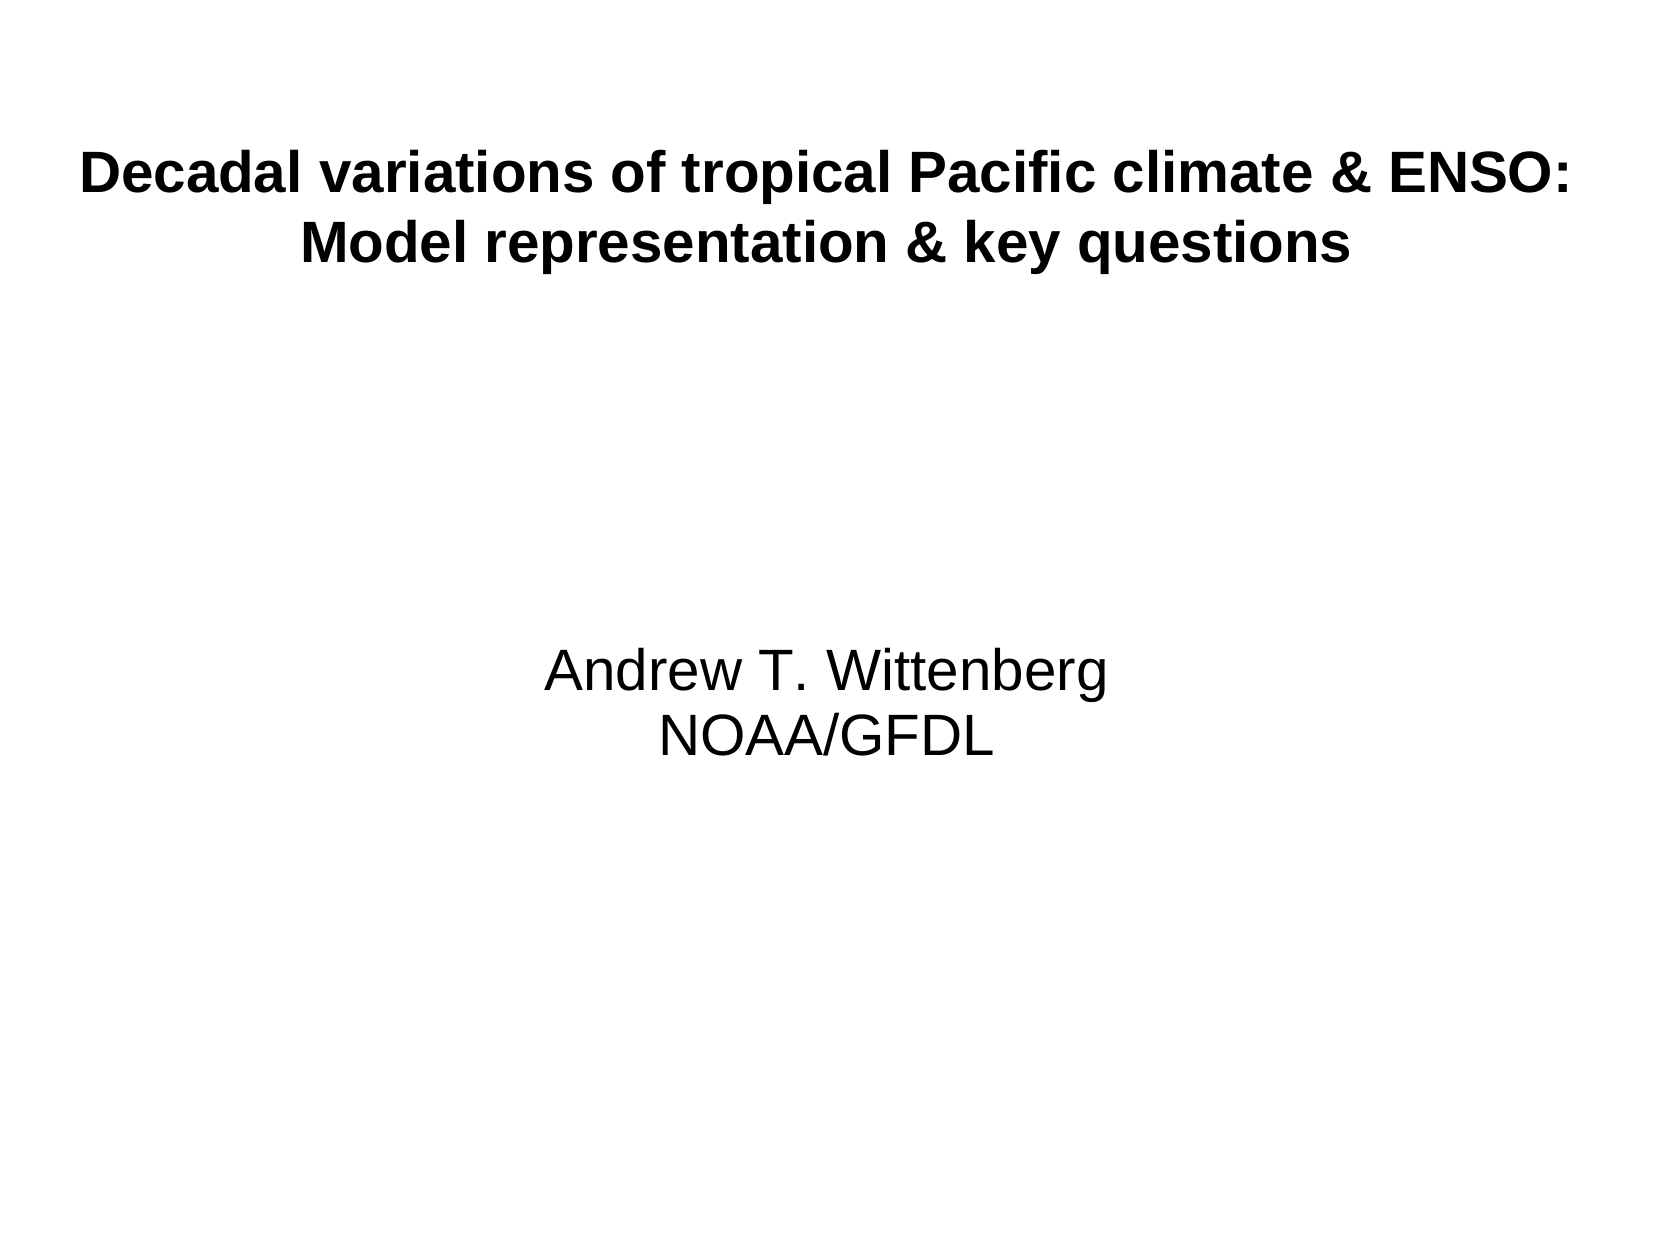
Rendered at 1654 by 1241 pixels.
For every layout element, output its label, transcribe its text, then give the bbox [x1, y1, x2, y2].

text_box Andrew T. Wittenberg NOAA/GFDL [105, 637, 1548, 788]
text_box Decadal variations of tropical Pacific climate & ENSO: Model representation & key questions [0, 127, 1654, 282]
